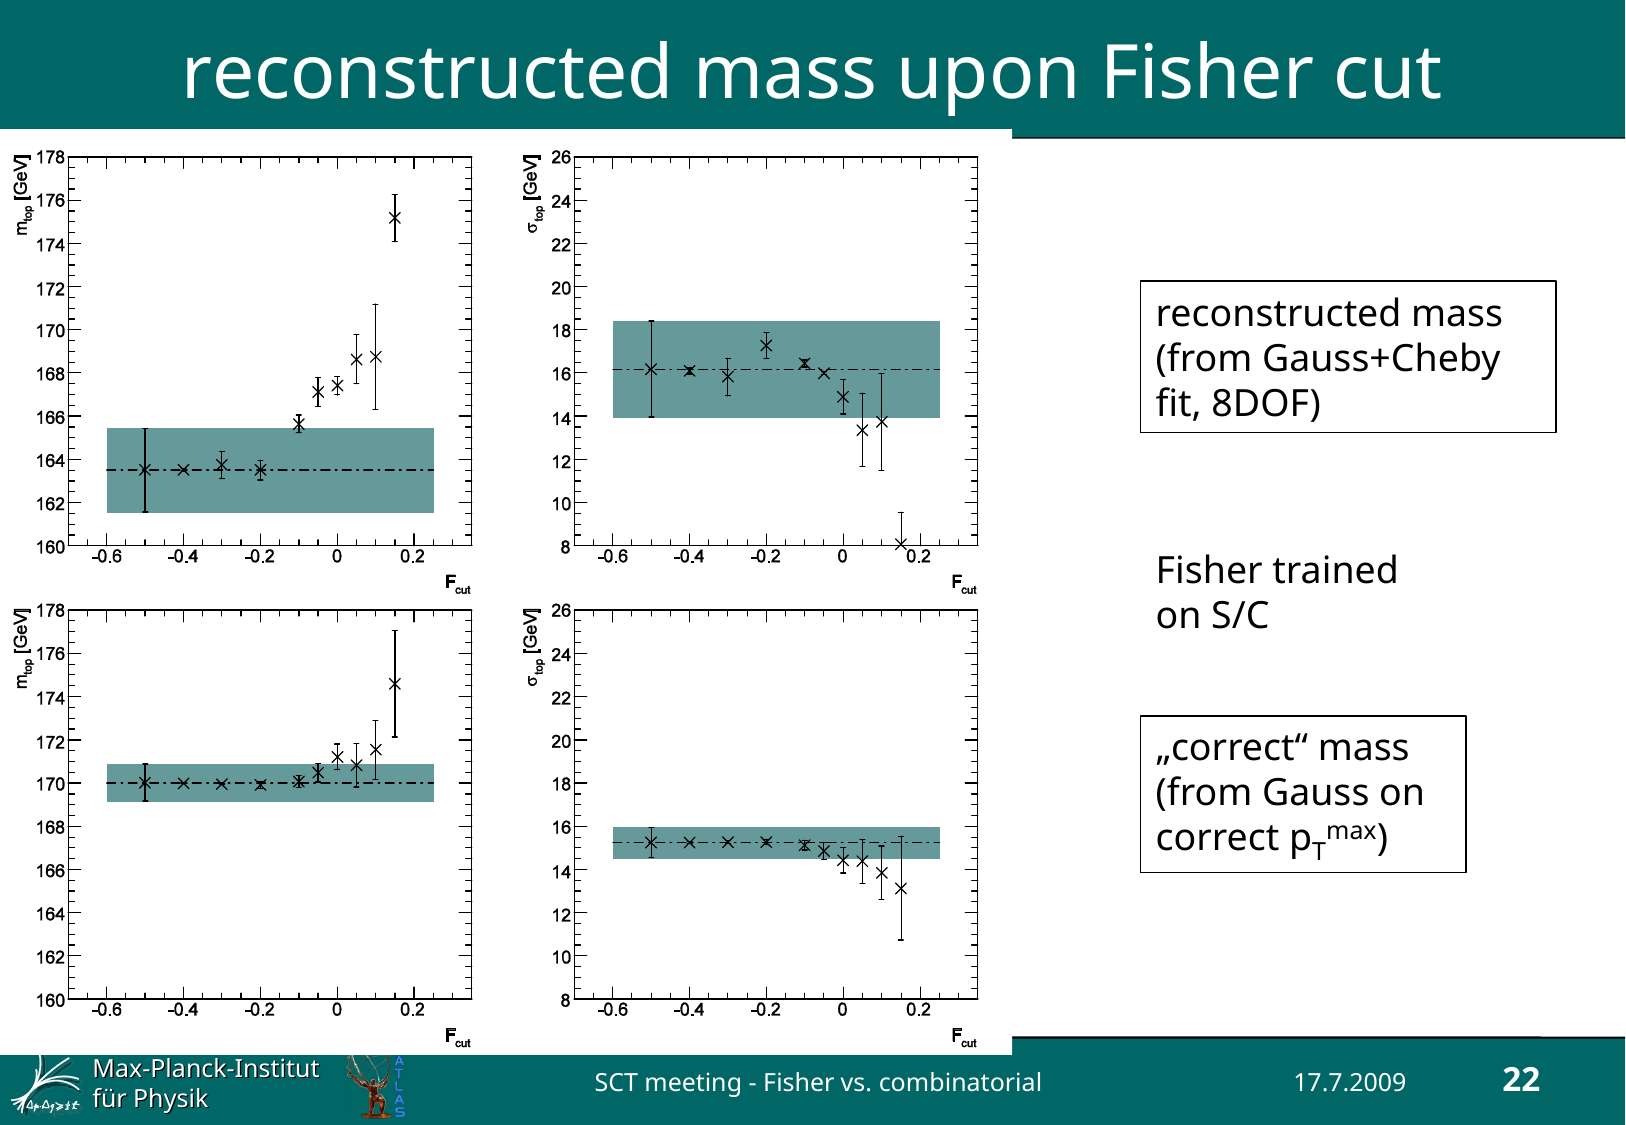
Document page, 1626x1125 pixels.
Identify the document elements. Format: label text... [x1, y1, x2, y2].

picture [0, 128, 1013, 1055]
text_box Fisher trained on S/C [1140, 539, 1447, 646]
title reconstructed mass upon Fisher cut [0, 0, 1625, 138]
text_box 20 [1487, 1037, 1625, 1125]
text_box SCT meeting - Fisher vs. combinatorial [425, 1037, 1213, 1125]
text_box reconstructed mass (from Gauss+Cheby fit, 8DOF) [1140, 281, 1557, 433]
text_box 17.7.2009 [1213, 1037, 1487, 1125]
text_box „correct“ mass (from Gauss on correct pTmax) [1140, 715, 1467, 868]
